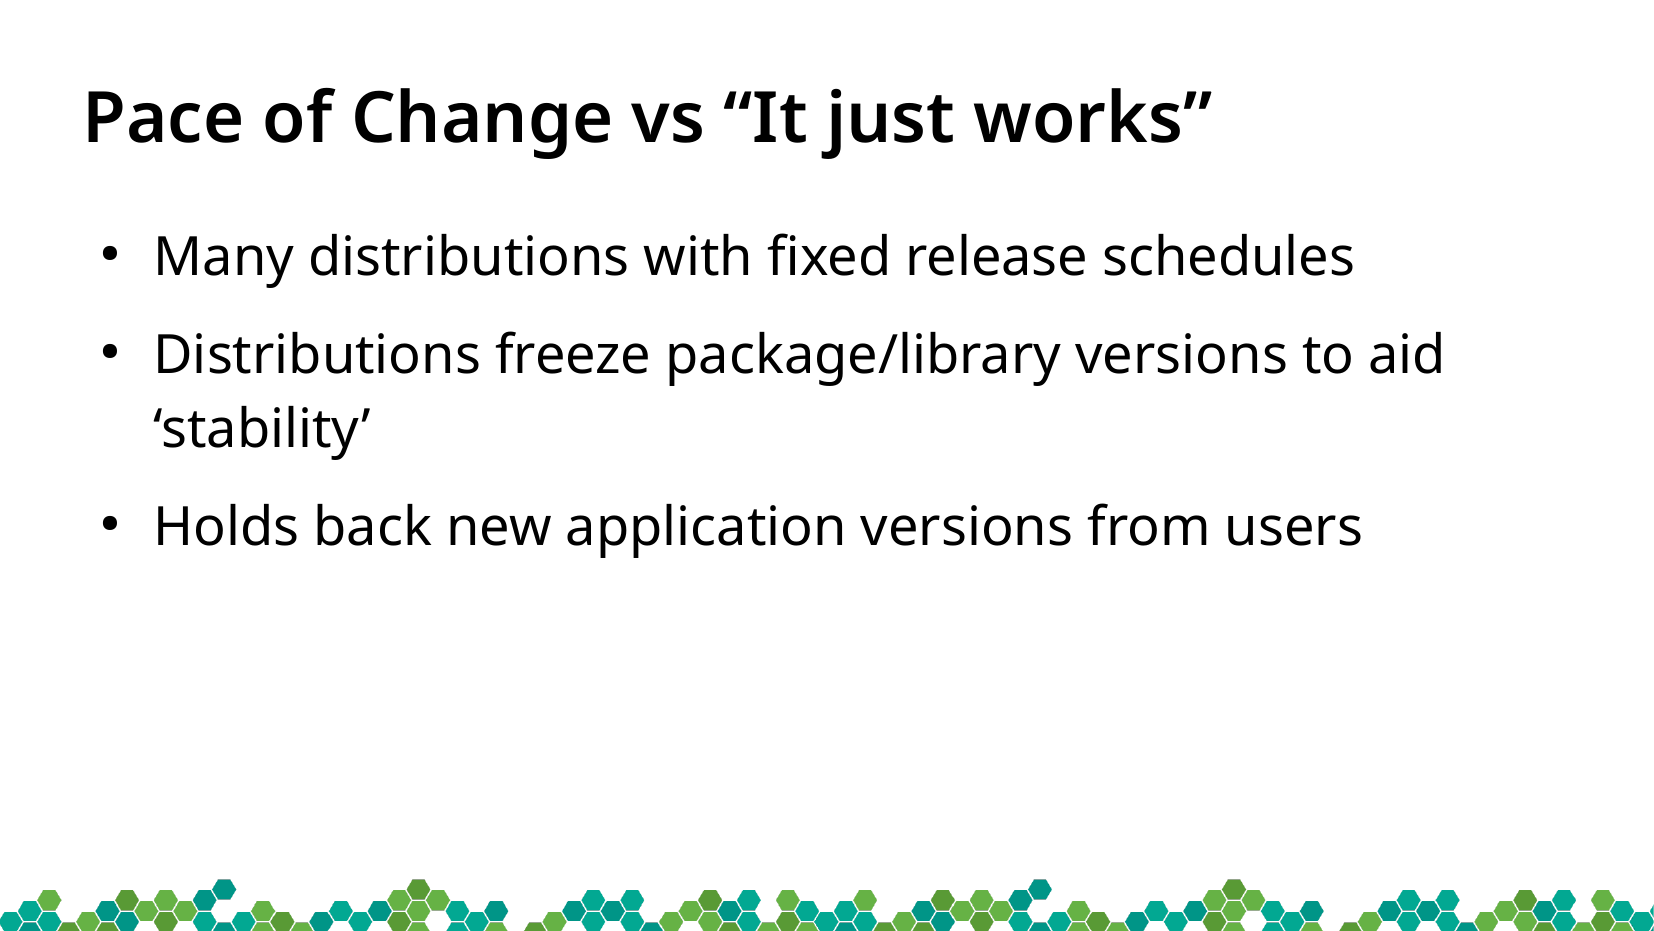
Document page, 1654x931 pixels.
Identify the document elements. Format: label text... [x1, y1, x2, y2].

picture [0, 871, 1654, 931]
list Many distributions with fixed release schedules Distributions freeze package/library versions to aid ‘stability’ Holds back new application versions from users [82, 217, 1571, 857]
title Pace of Change vs “It just works” [82, 37, 1571, 193]
